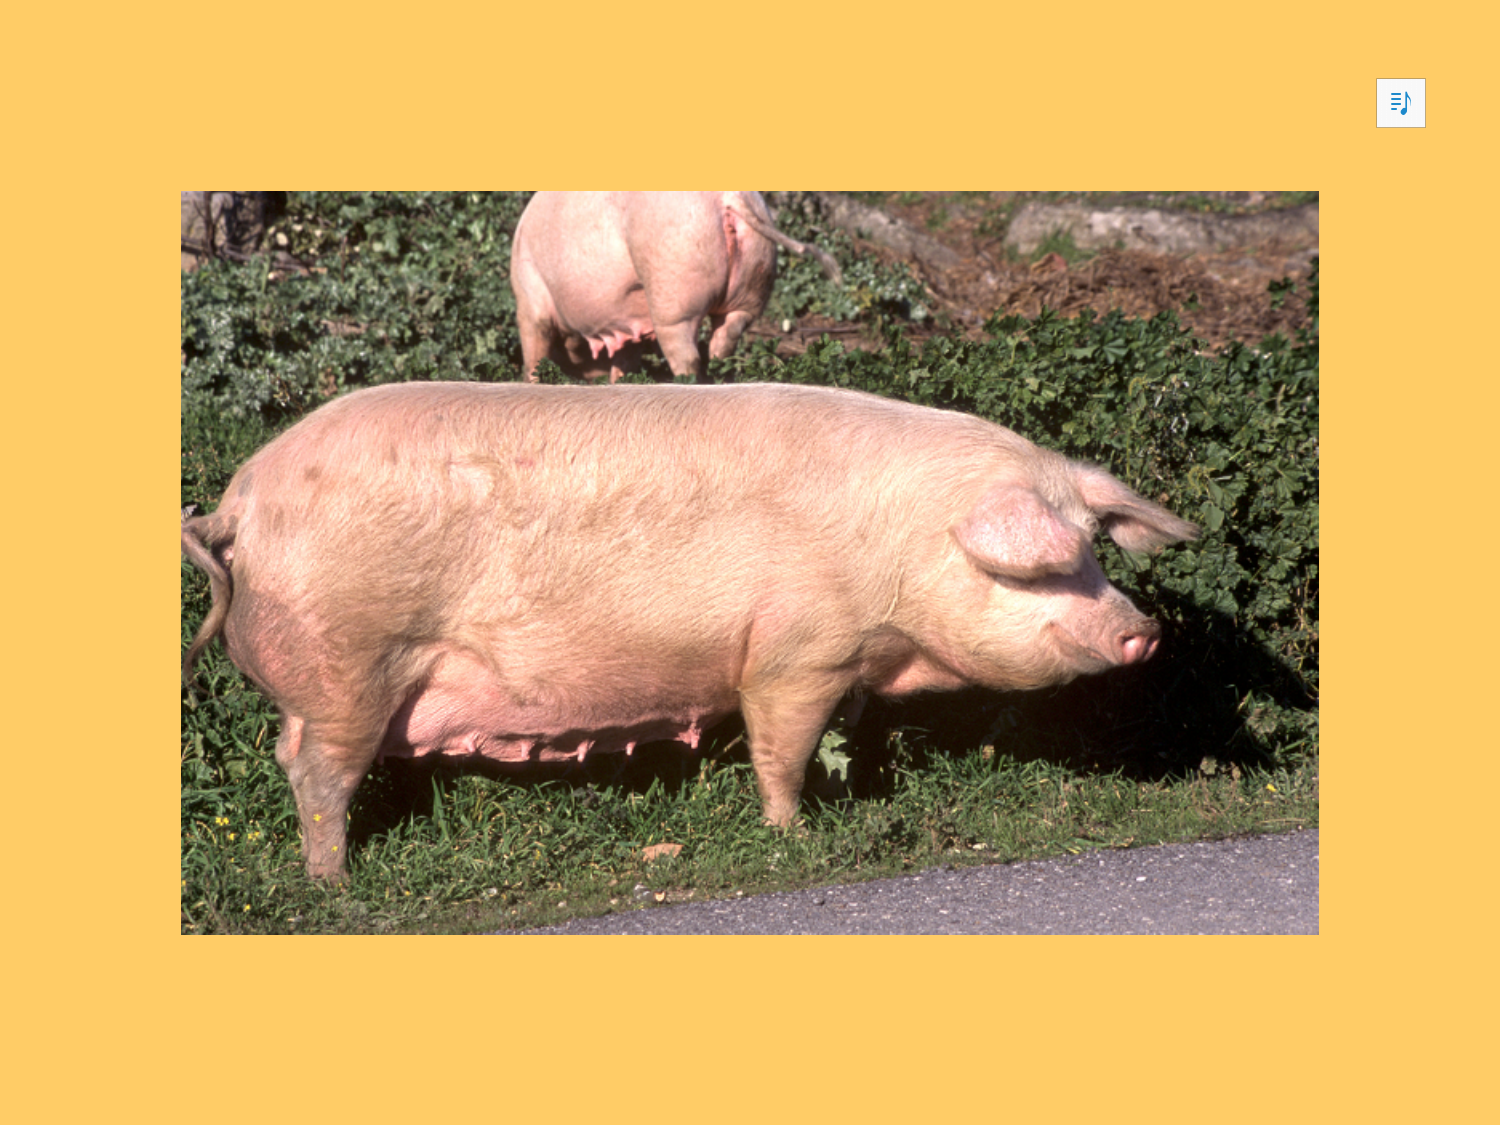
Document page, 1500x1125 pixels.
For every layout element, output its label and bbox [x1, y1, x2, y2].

picture [181, 191, 1319, 935]
text_box [1376, 78, 1427, 129]
